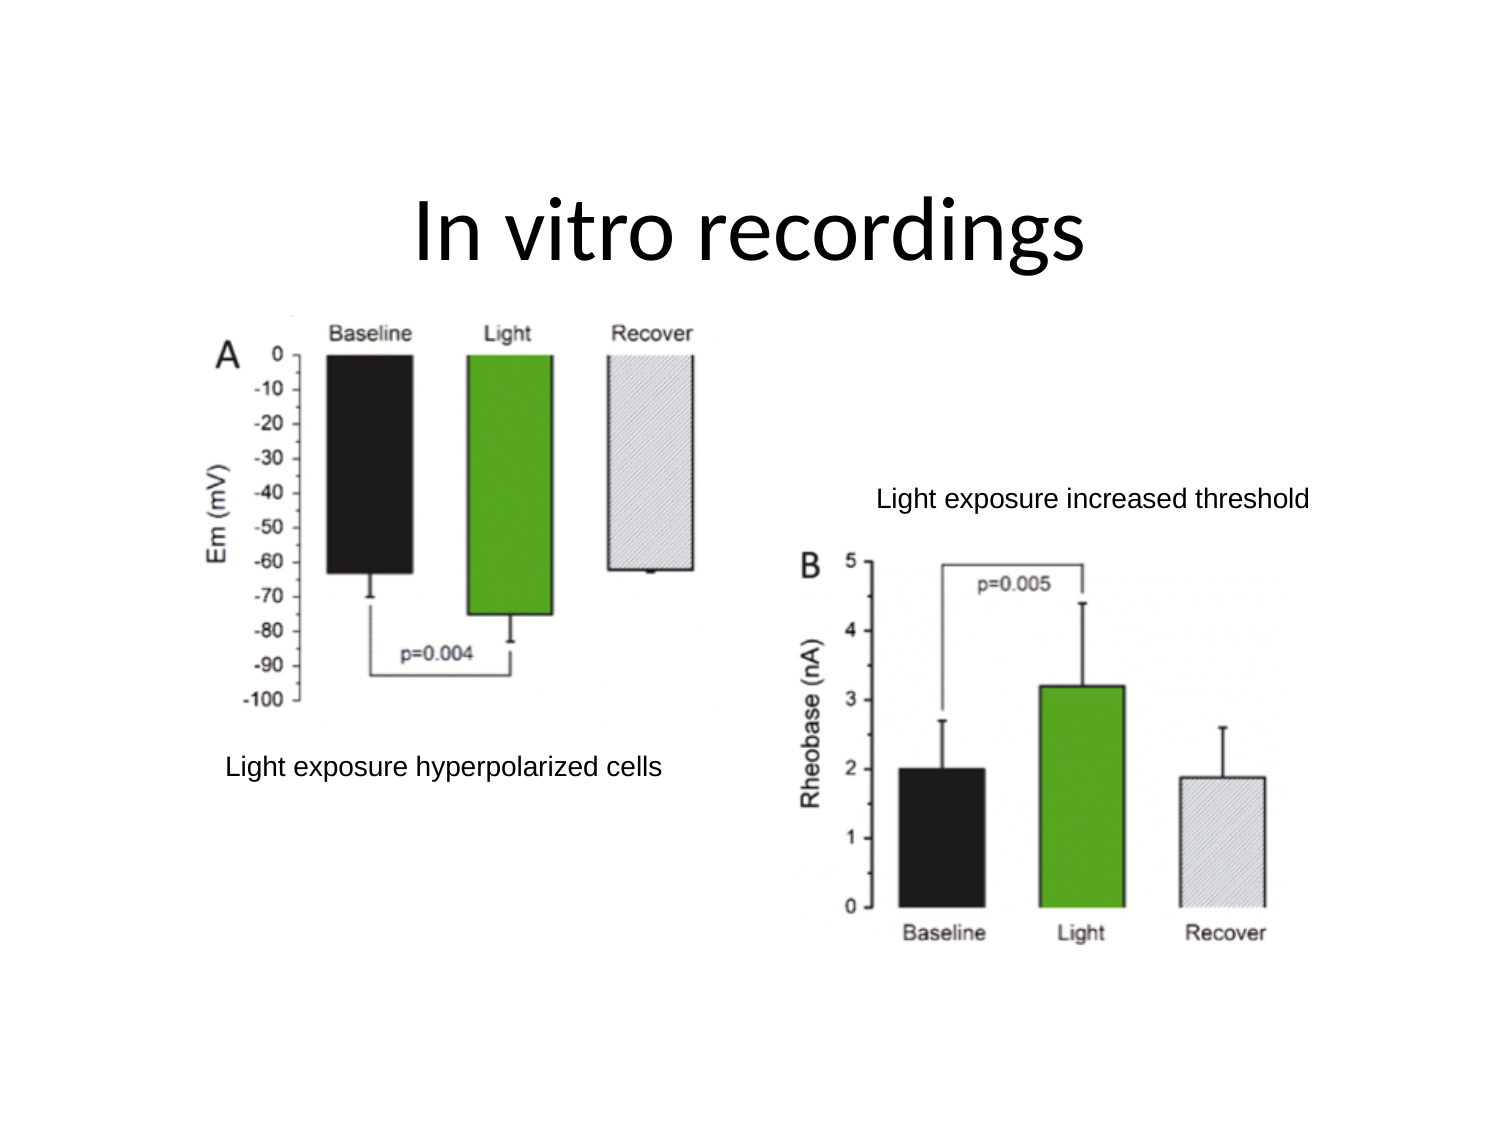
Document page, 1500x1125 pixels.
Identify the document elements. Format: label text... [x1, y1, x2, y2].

text_box Light exposure hyperpolarized cells [210, 740, 694, 790]
picture [188, 315, 750, 734]
text_box Light exposure increased threshold [860, 472, 1334, 523]
picture [793, 546, 1283, 953]
title In vitro recordings [103, 141, 1397, 306]
